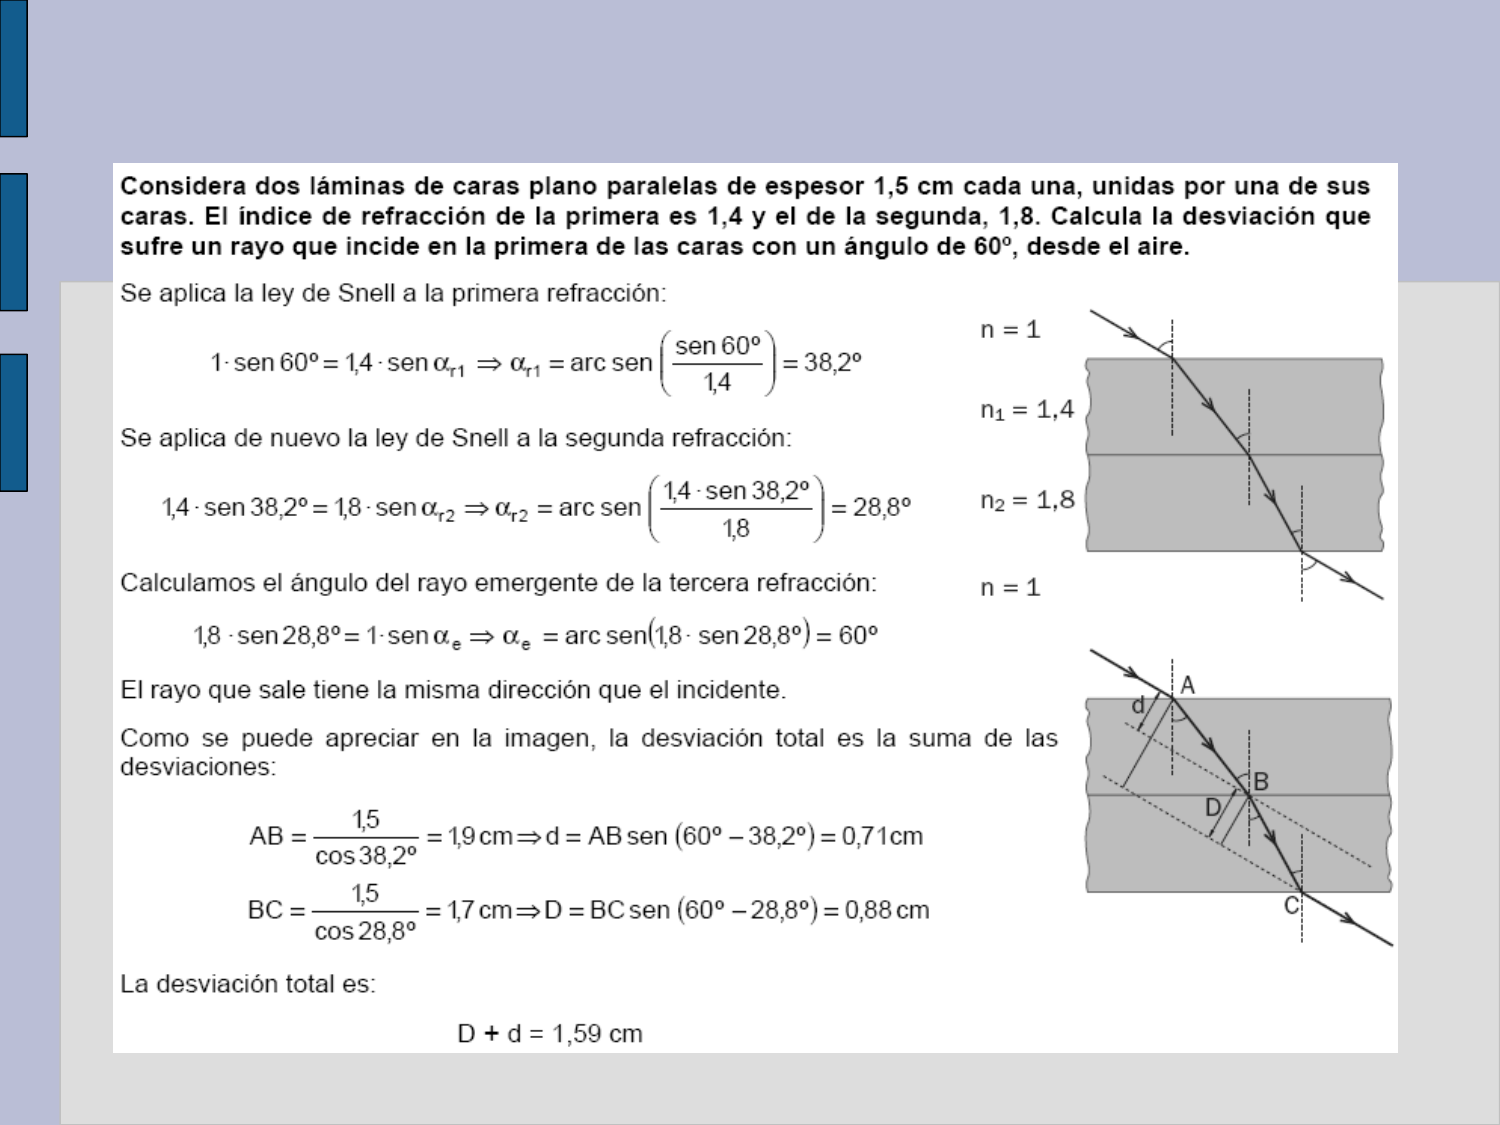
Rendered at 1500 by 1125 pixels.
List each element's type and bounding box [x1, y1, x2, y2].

picture [113, 163, 1398, 1053]
